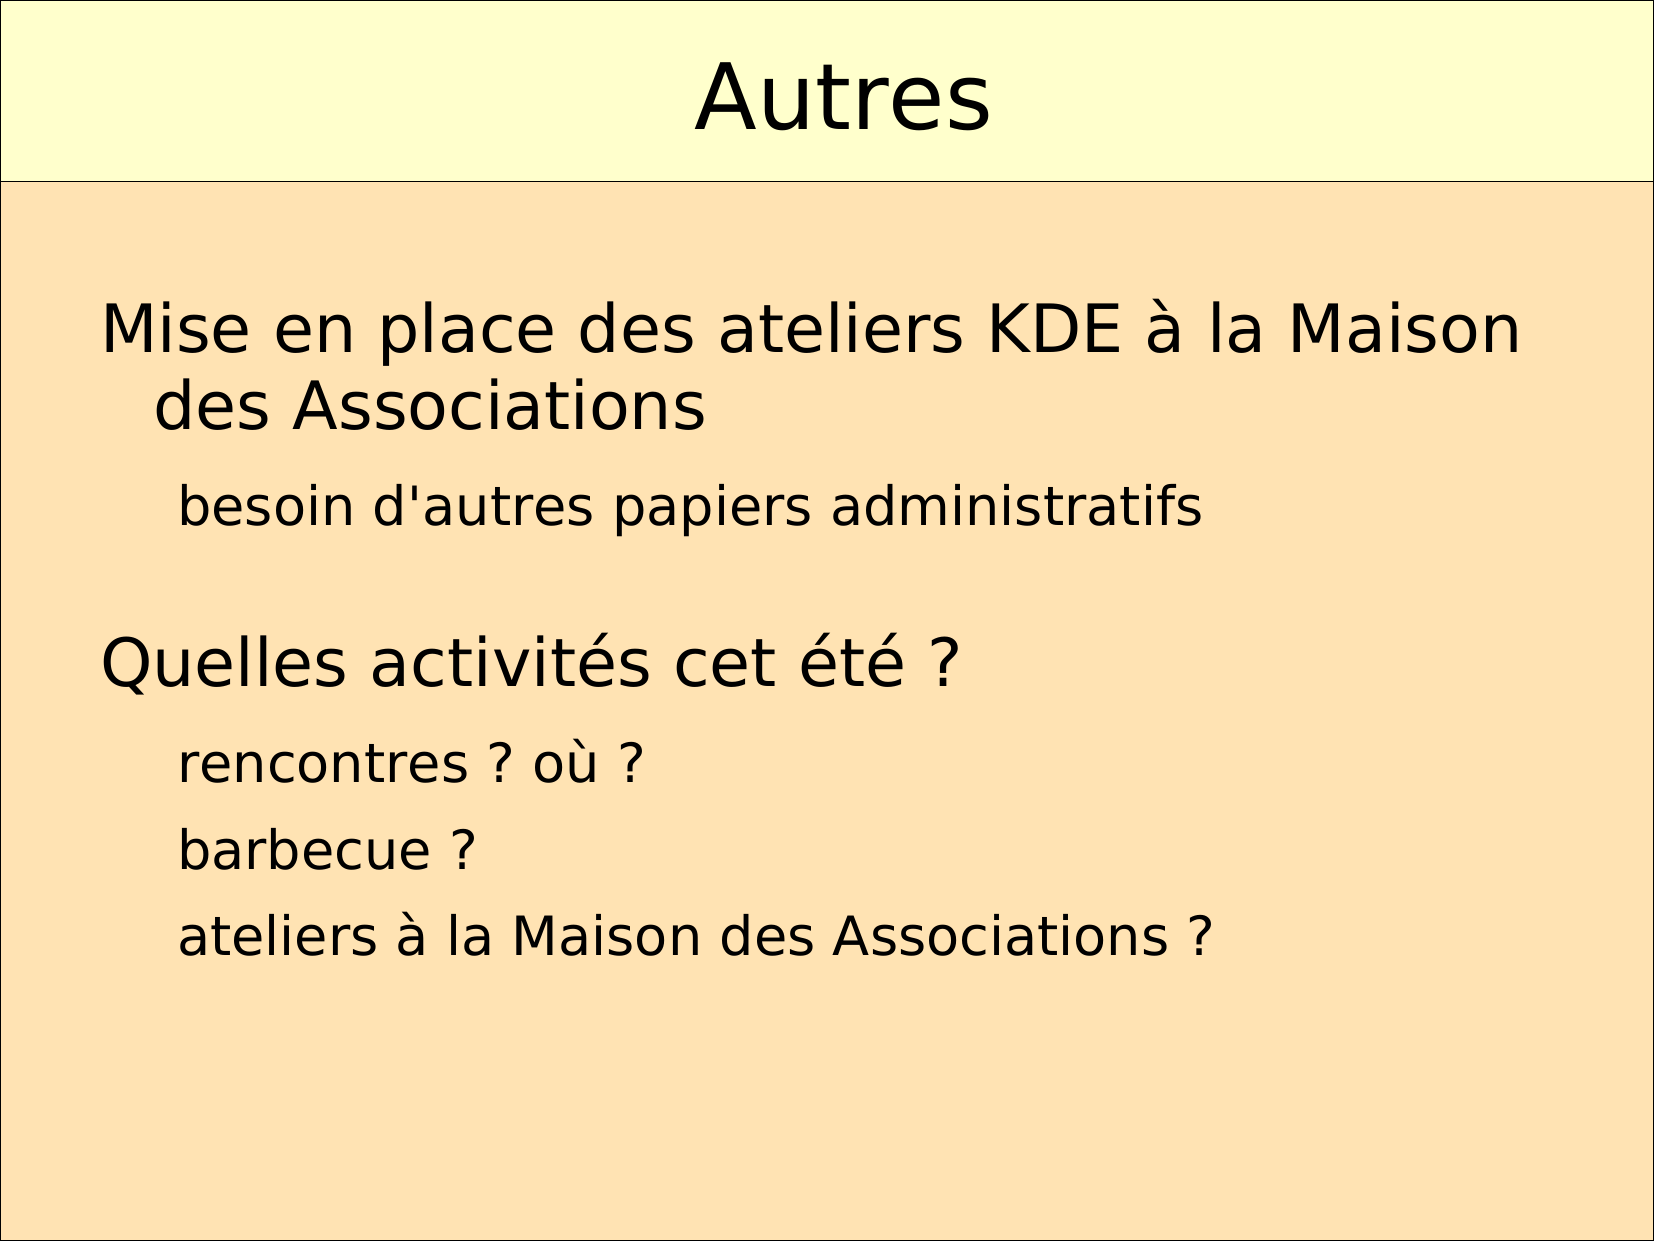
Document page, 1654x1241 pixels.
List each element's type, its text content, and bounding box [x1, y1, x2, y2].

list Mise en place des ateliers KDE à la Maison des Associations besoin d'autres papiers administratifs Quelles activités cet été ? rencontres ? où ? barbecue ? ateliers à la Maison des Associations ? [82, 290, 1571, 1094]
title Autres [135, 43, 1552, 151]
